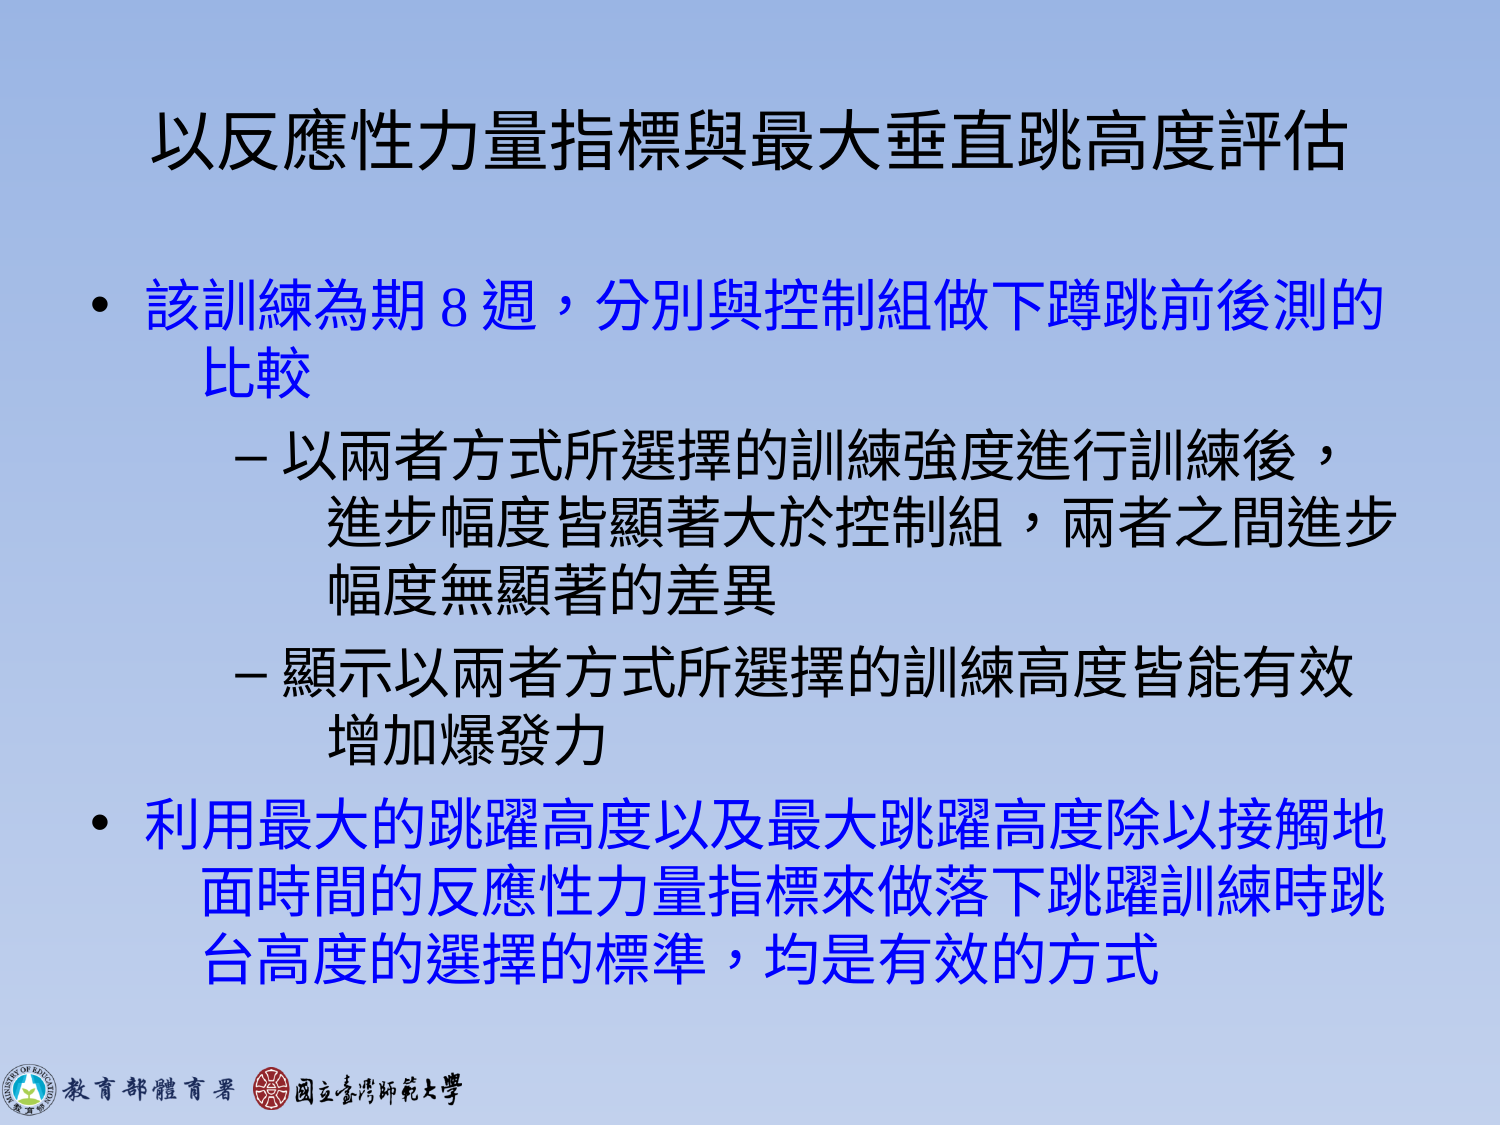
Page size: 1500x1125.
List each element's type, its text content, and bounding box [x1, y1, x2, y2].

title 以反應性力量指標與最大垂直跳高度評估 [75, 45, 1426, 233]
list 該訓練為期8週，分別與控制組做下蹲跳前後測的比較 以兩者方式所選擇的訓練強度進行訓練後，進步幅度皆顯著大於控制組，兩者之間進步幅度無顯著的差異 顯示以兩者方式所選擇的訓練高度皆能有效增加爆發力 利用最大的跳躍高度以及最大跳躍高度除以接觸地面時間的反應性力量指標來做落下跳躍訓練時跳台高度的選擇的標準，均是有效的方式 [75, 262, 1426, 1005]
